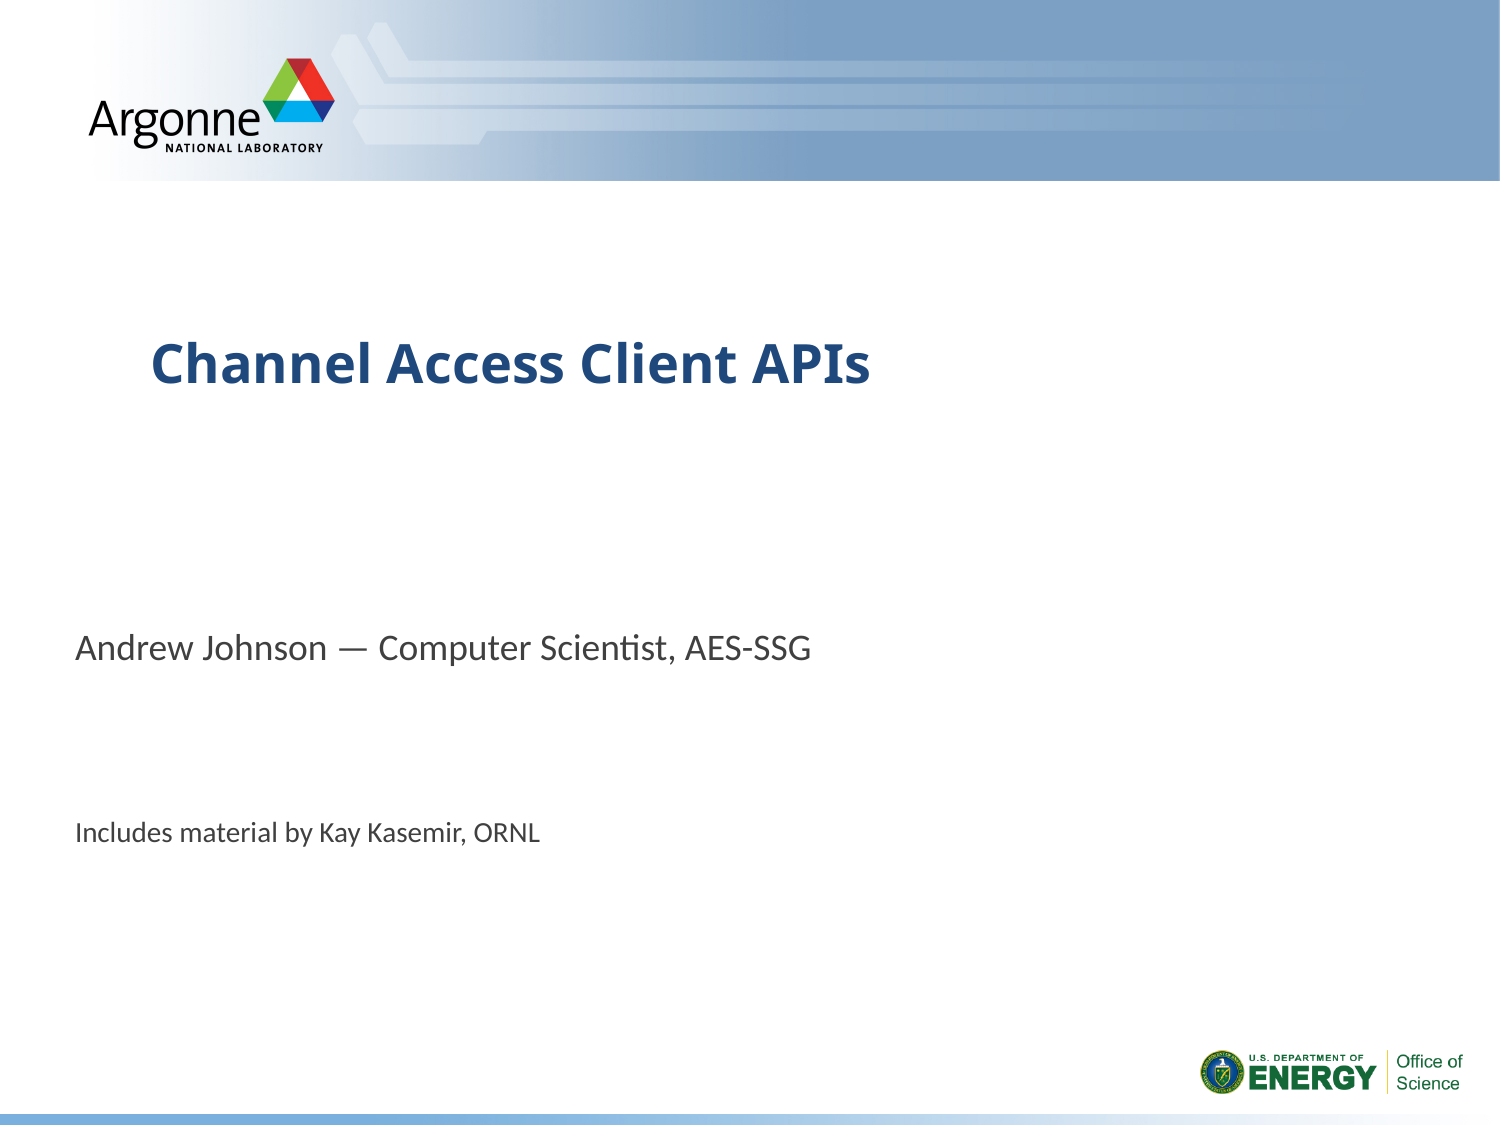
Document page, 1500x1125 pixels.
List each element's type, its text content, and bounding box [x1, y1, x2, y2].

title Channel Access Client APIs [150, 281, 1327, 443]
picture [0, 0, 1500, 182]
picture [1200, 1050, 1463, 1094]
picture [0, 1114, 1500, 1125]
subtitle Andrew Johnson — Computer Scientist, AES-SSG Includes material by Kay Kasemir, ORNL [75, 482, 1425, 999]
